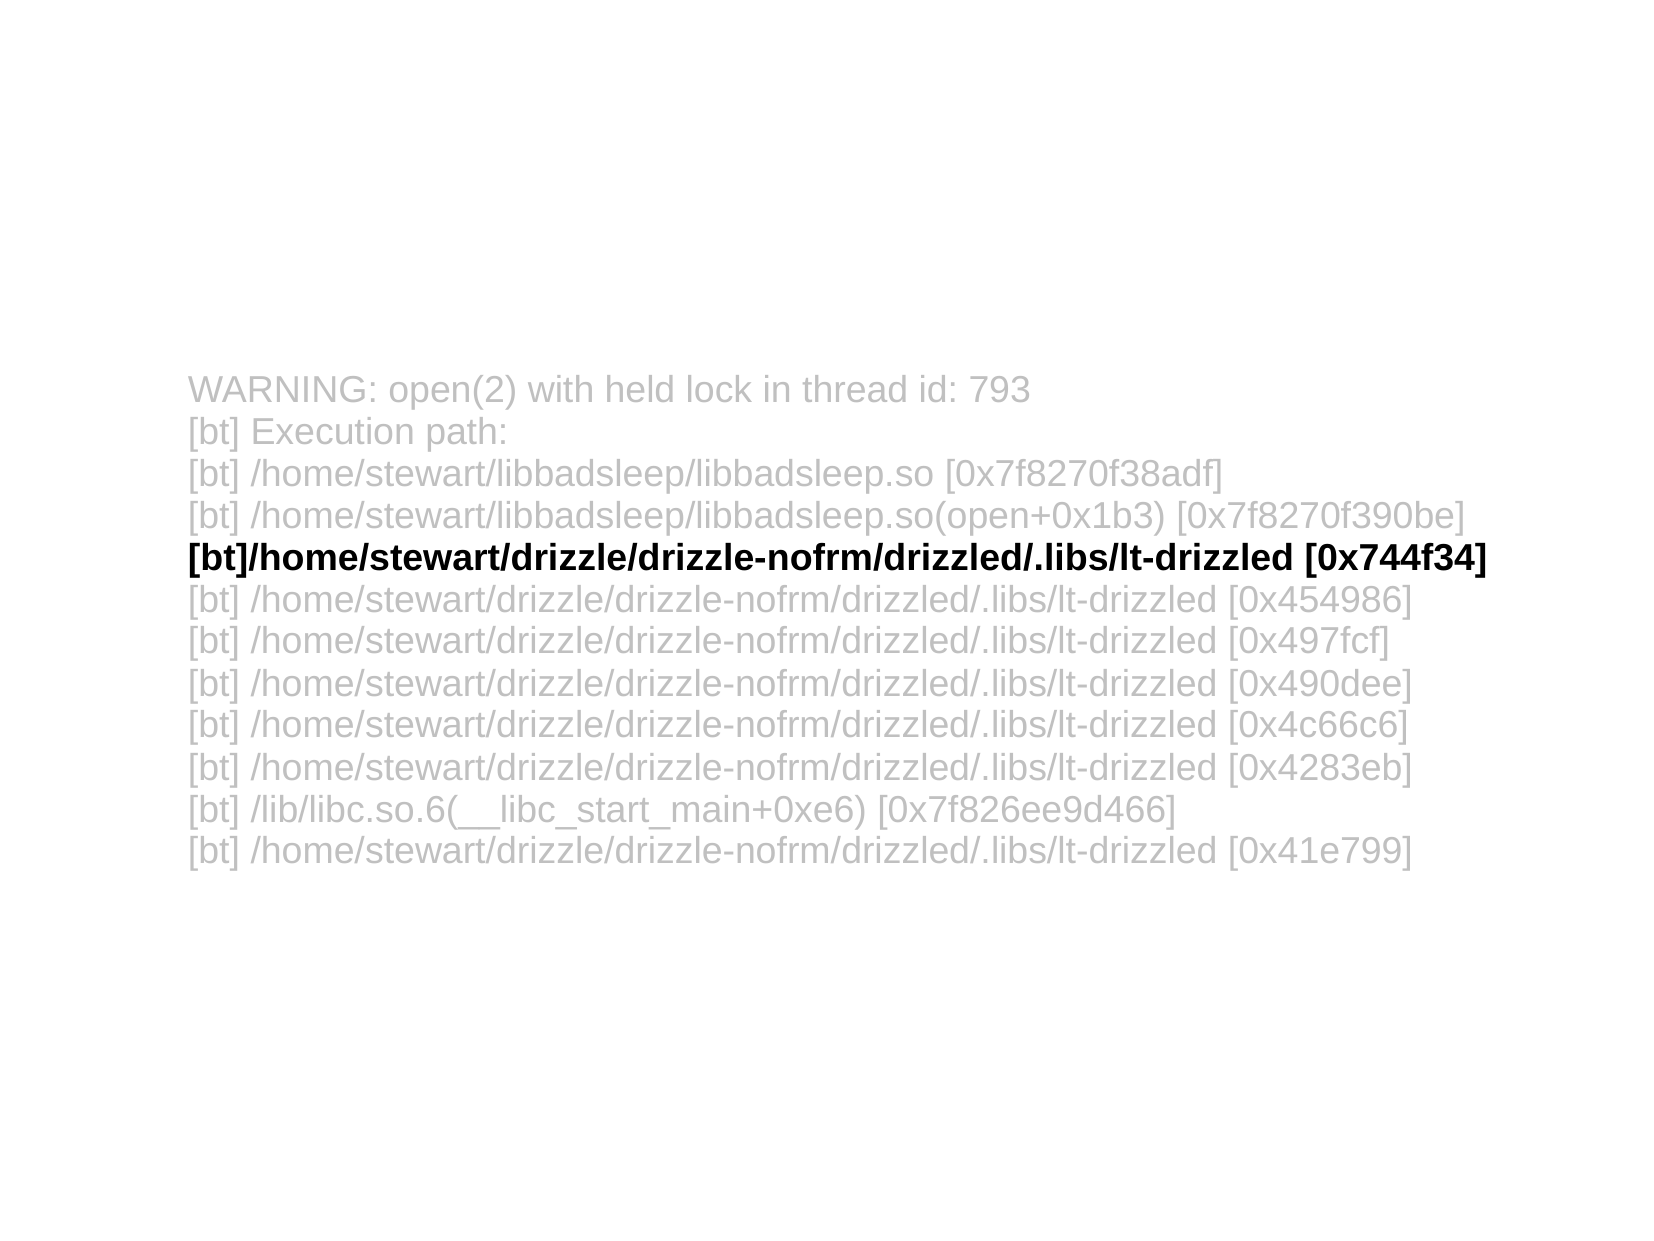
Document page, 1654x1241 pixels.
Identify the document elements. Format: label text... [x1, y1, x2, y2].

text_box WARNING: open(2) with held lock in thread id: 793 [bt] Execution path: [bt] /home/stewart/libbadsleep/libbadsleep.so [0x7f8270f38adf] [bt] /home/stewart/libbadsleep/libbadsleep.so(open+0x1b3) [0x7f8270f390be] [bt]/home/stewart/drizzle/drizzle-nofrm/drizzled/.libs/lt-drizzled [0x744f34] [bt] /home/stewart/drizzle/drizzle-nofrm/drizzled/.libs/lt-drizzled [0x454986] [bt] /home/stewart/drizzle/drizzle-nofrm/drizzled/.libs/lt-drizzled [0x497fcf] [bt] /home/stewart/drizzle/drizzle-nofrm/drizzled/.libs/lt-drizzled [0x490dee] [bt] /home/stewart/drizzle/drizzle-nofrm/drizzled/.libs/lt-drizzled [0x4c66c6] [bt] /home/stewart/drizzle/drizzle-nofrm/drizzled/.libs/lt-drizzled [0x4283eb] [bt] /lib/libc.so.6(__libc_start_main+0xe6) [0x7f826ee9d466] [bt] /home/stewart/drizzle/drizzle-nofrm/drizzled/.libs/lt-drizzled [0x41e799] [173, 360, 1536, 880]
